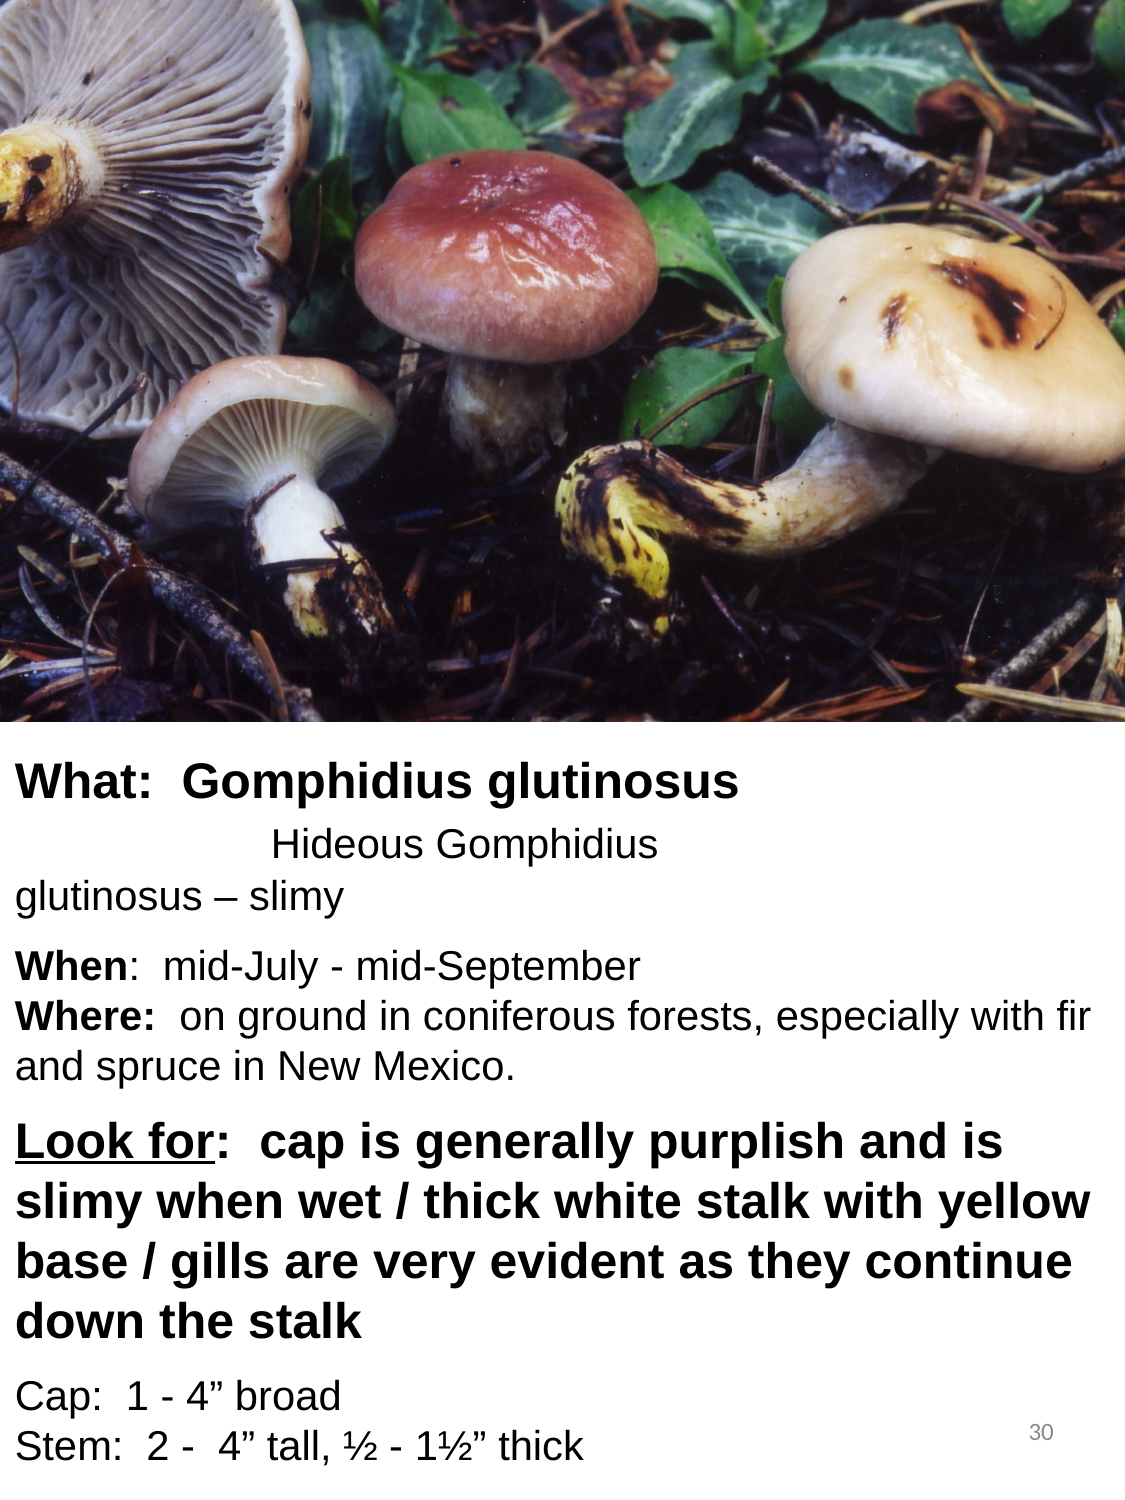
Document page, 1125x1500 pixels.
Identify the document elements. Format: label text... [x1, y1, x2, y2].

text_box What: Gomphidius glutinosus Hideous Gomphidius glutinosus – slimy When: mid-July - mid-September Where: on ground in coniferous forests, especially with fir and spruce in New Mexico. Look for: cap is generally purplish and is slimy when wet / thick white stalk with yellow base / gills are very evident as they continue down the stalk Cap: 1 - 4” broad Stem: 2 - 4” tall, ½ - 1½” thick [0, 740, 1125, 1477]
picture [0, 0, 1125, 722]
